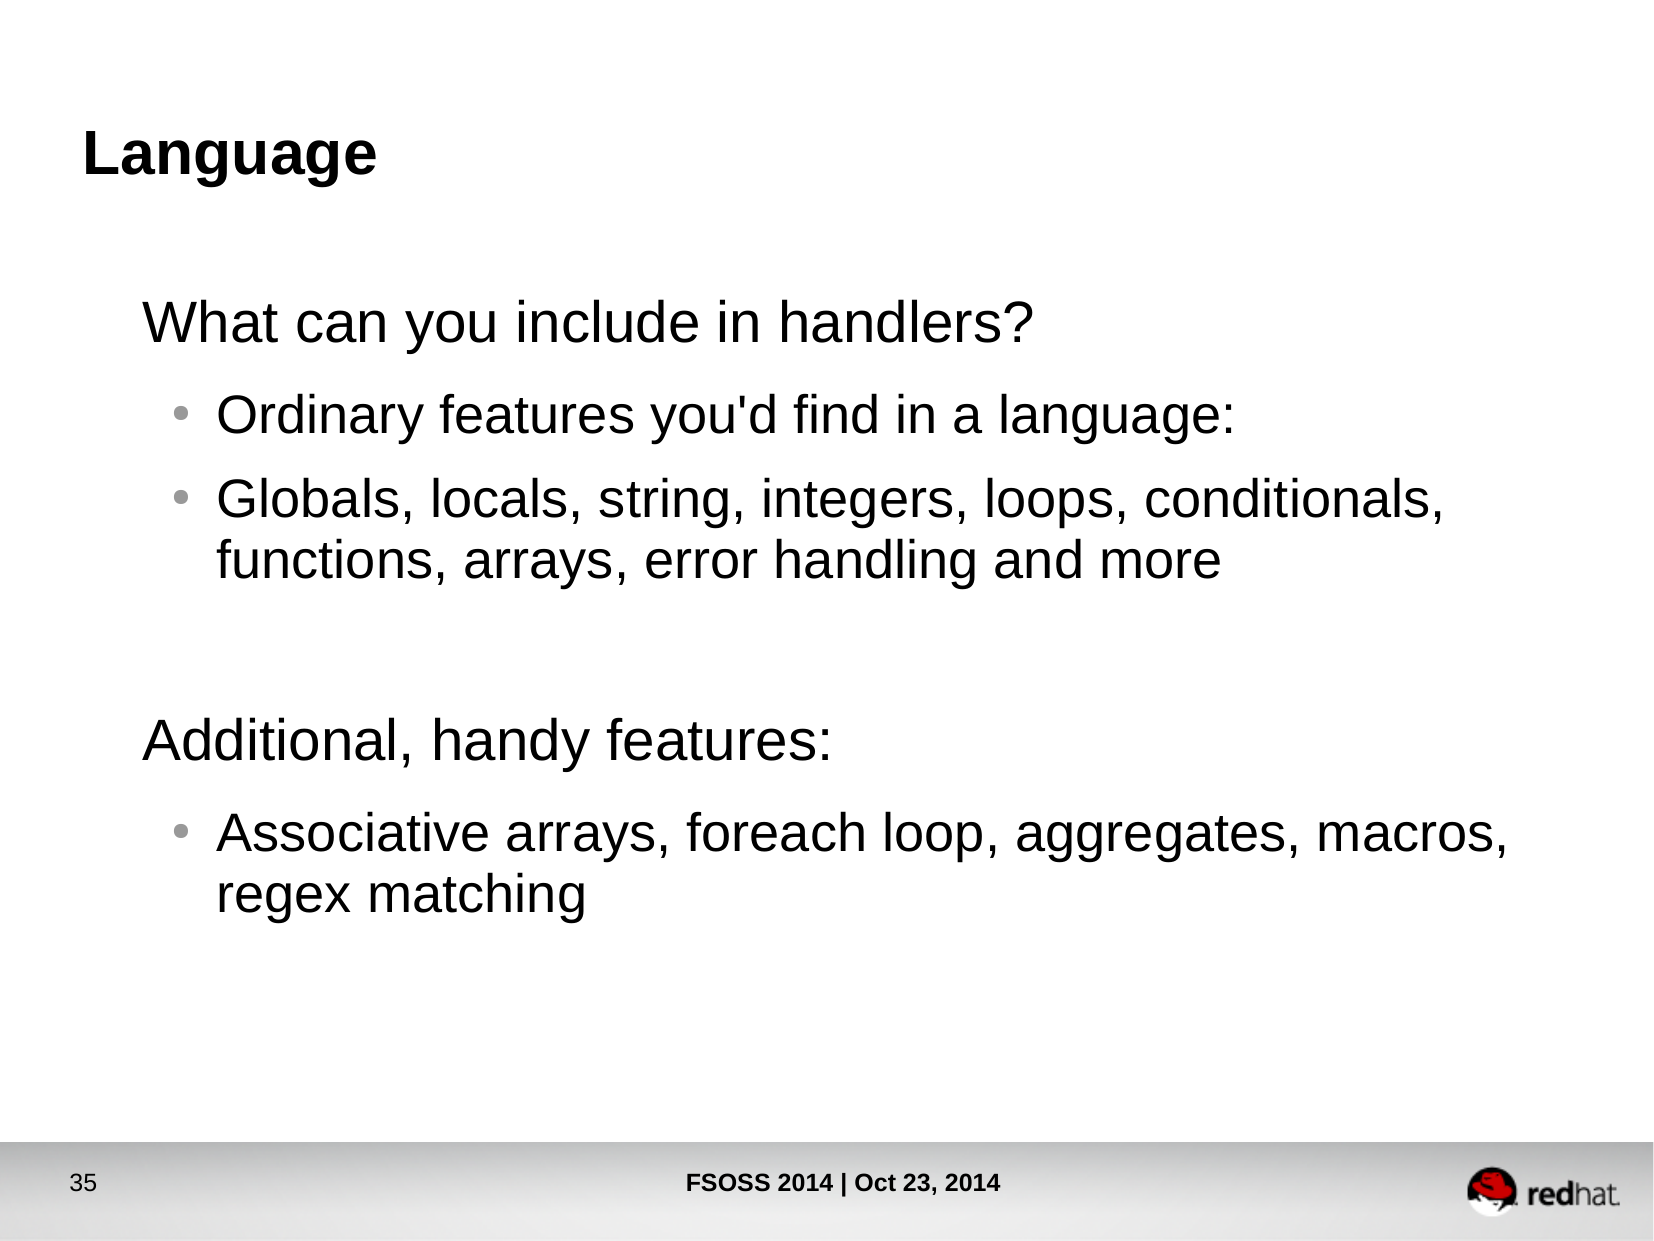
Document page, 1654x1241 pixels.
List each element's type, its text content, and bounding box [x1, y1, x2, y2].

picture [0, 1142, 1654, 1241]
title Language [82, 49, 1571, 257]
list What can you include in handlers? Ordinary features you'd find in a language: Globals, locals, string, integers, loops, conditionals, functions, arrays, error handling and more Additional, handy features: Associative arrays, foreach loop, aggregates, macros, regex matching [82, 290, 1571, 995]
